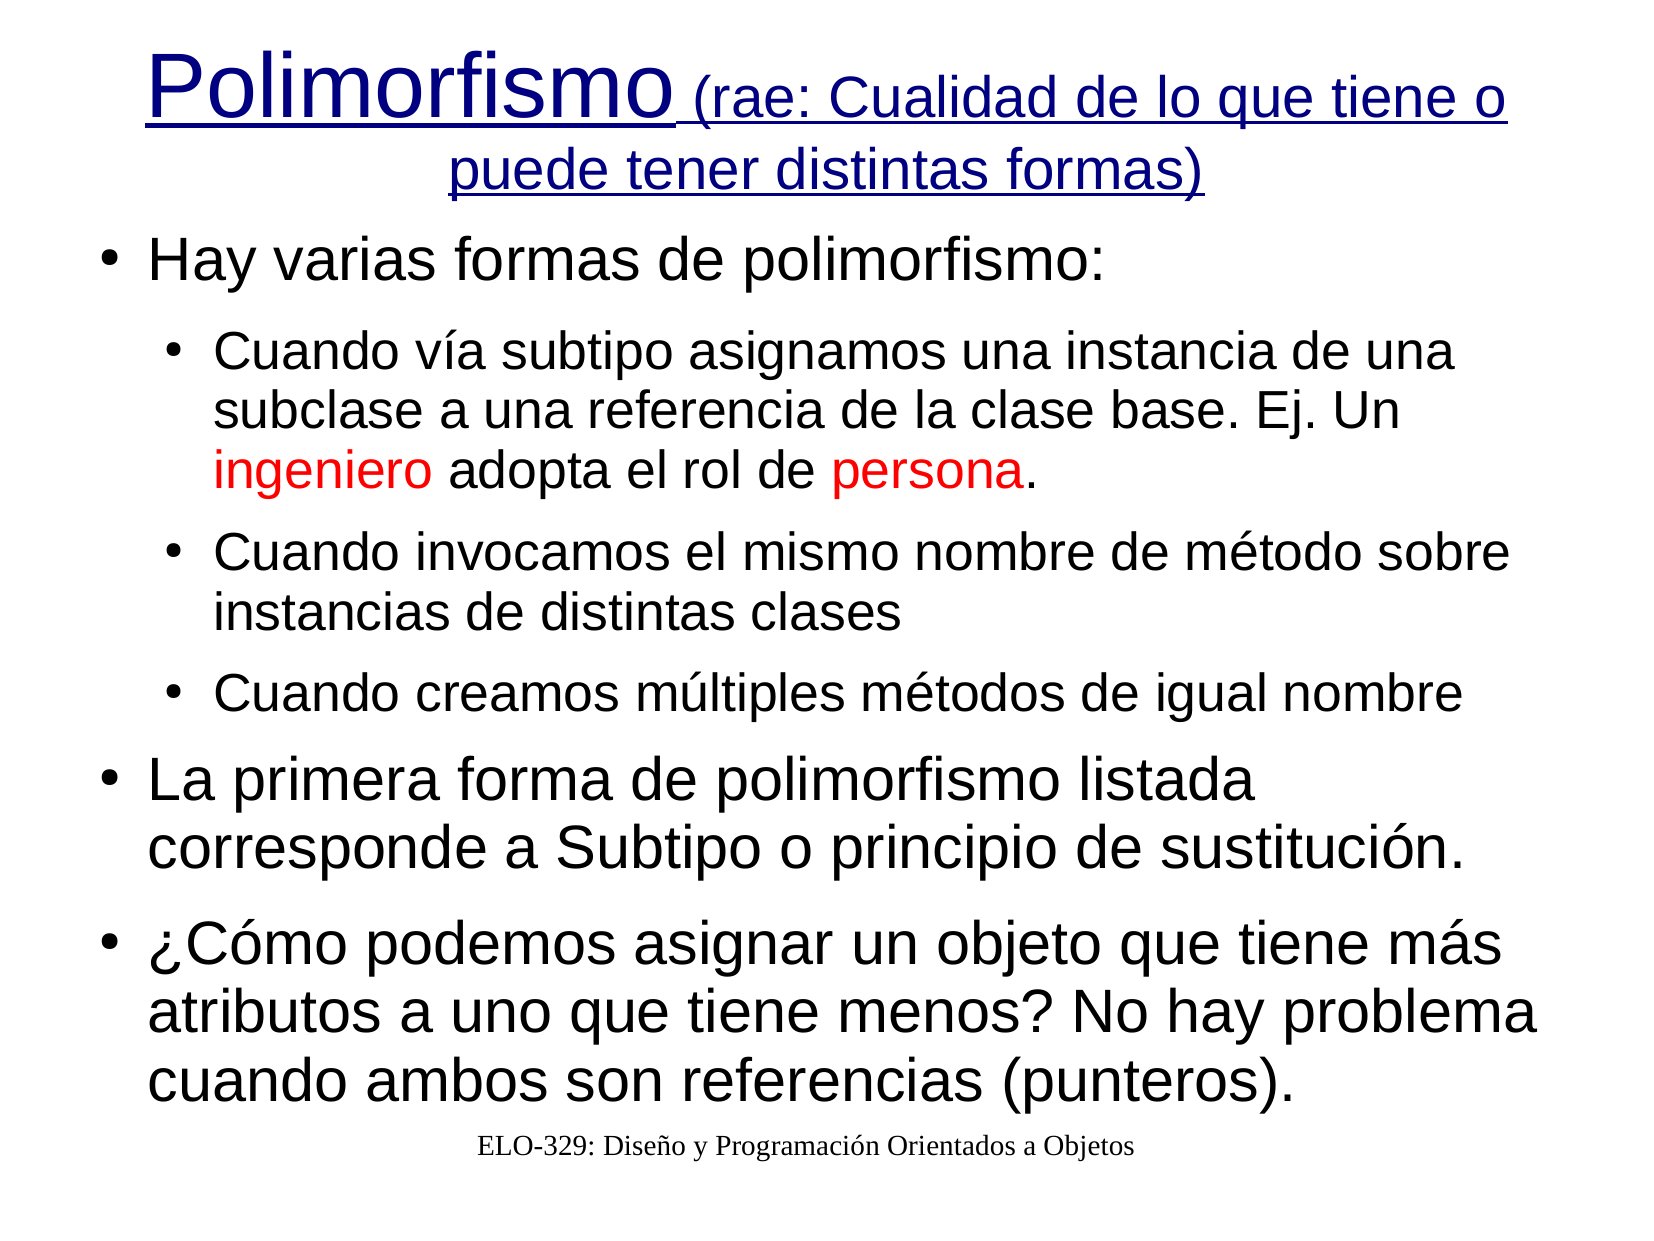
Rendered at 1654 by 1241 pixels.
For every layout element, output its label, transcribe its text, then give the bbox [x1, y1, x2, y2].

list Hay varias formas de polimorfismo: Cuando vía subtipo asignamos una instancia de una subclase a una referencia de la clase base. Ej. Un ingeniero adopta el rol de persona. Cuando invocamos el mismo nombre de método sobre instancias de distintas clases Cuando creamos múltiples métodos de igual nombre La primera forma de polimorfismo listada corresponde a Subtipo o principio de sustitución. ¿Cómo podemos asignar un objeto que tiene más atributos a uno que tiene menos? No hay problema cuando ambos son referencias (punteros). [82, 225, 1571, 1126]
title Polimorfismo (rae: Cualidad de lo que tiene o puede tener distintas formas) [82, 25, 1571, 212]
